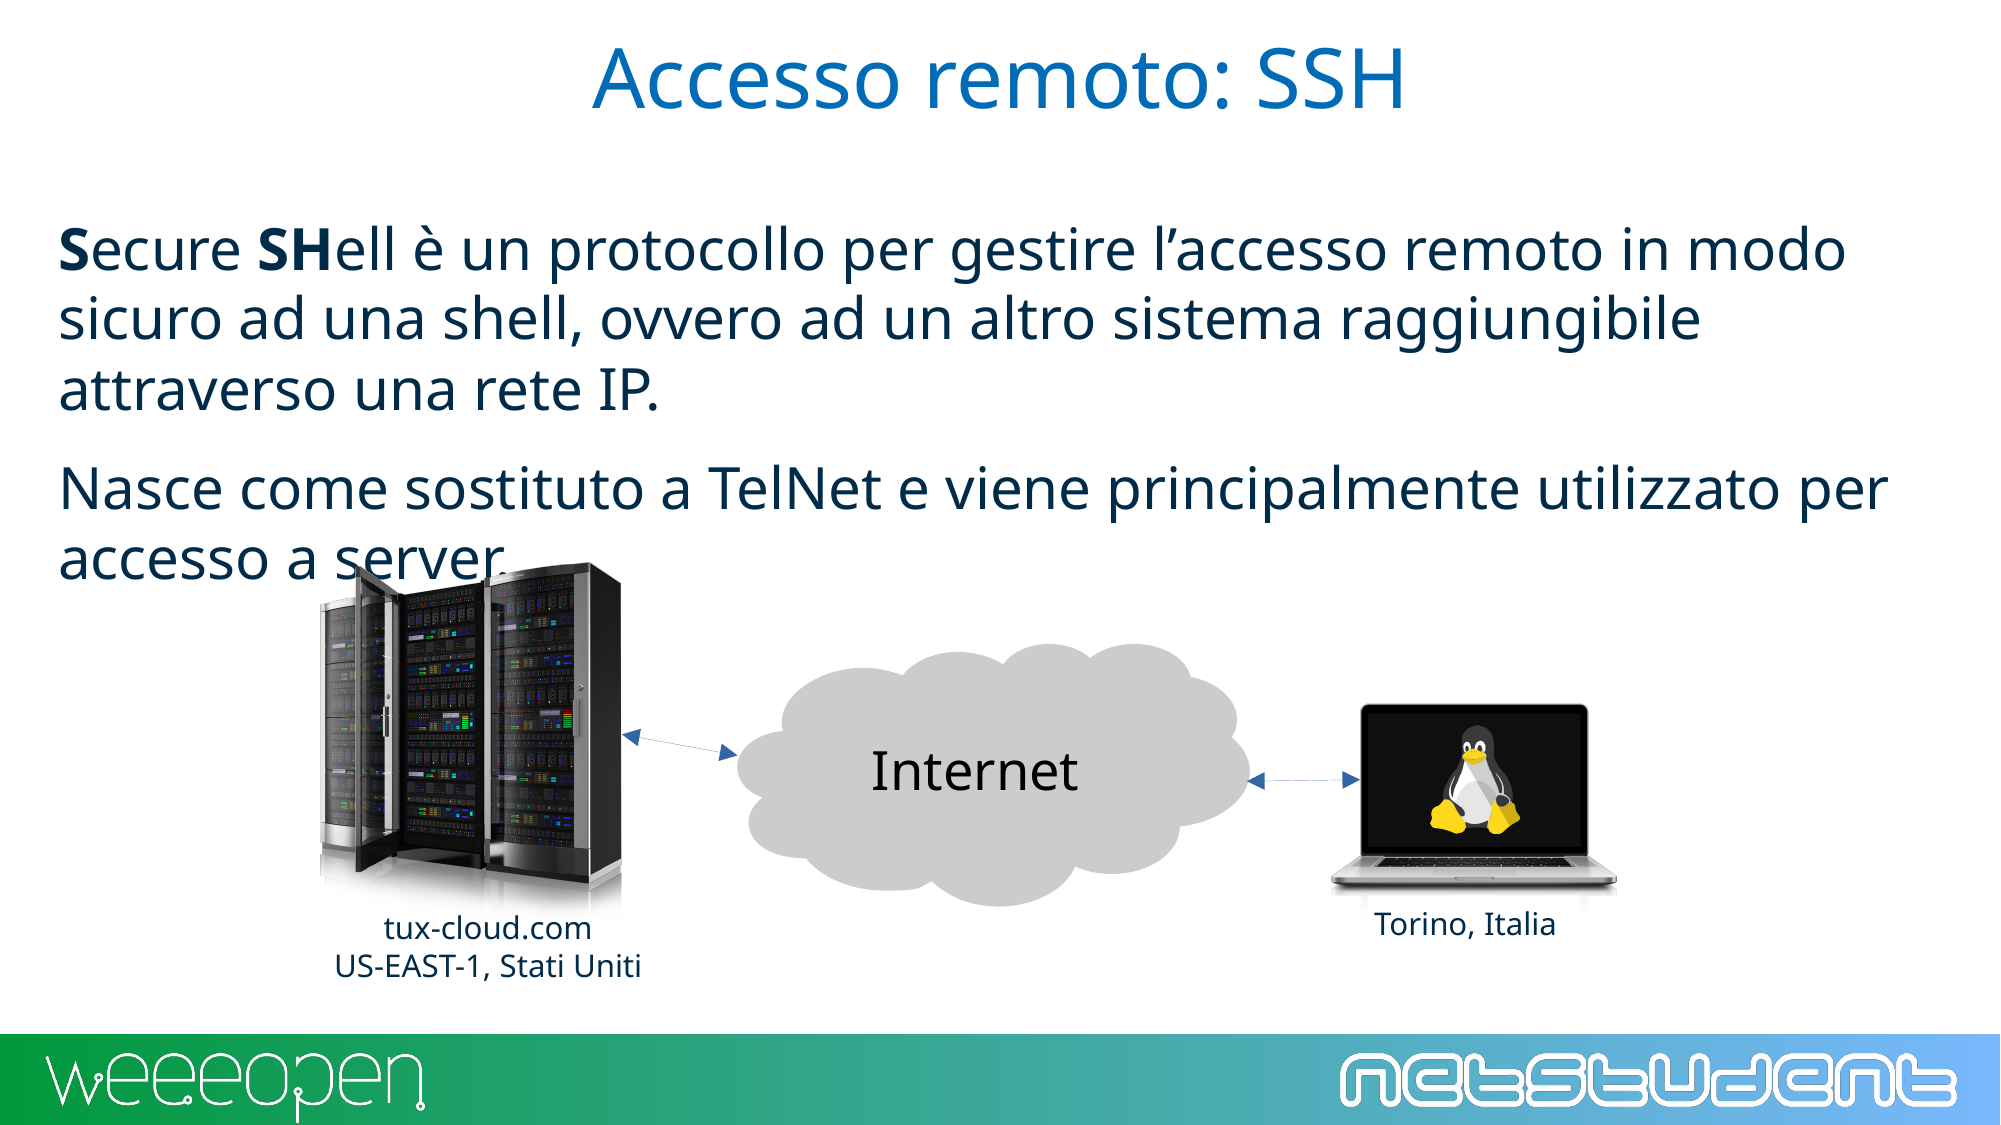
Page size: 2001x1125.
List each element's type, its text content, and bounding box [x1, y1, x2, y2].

picture [272, 536, 670, 951]
picture [45, 1053, 425, 1123]
picture [1340, 1053, 1957, 1107]
title Accesso remoto: SSH [43, 29, 1959, 247]
list tux-cloud.com US-EAST-1, Stati Uniti [277, 901, 700, 999]
list Torino, Italia [1267, 896, 1664, 962]
text_box Internet [737, 643, 1250, 907]
list Secure SHell è un protocollo per gestire l’accesso remoto in modo sicuro ad una shell, ovvero ad un altro sistema raggiungibile attraverso una rete IP. Nasce come sostituto a TelNet e viene principalmente utilizzato per accesso a server. [43, 204, 1949, 975]
picture [1330, 703, 1617, 896]
